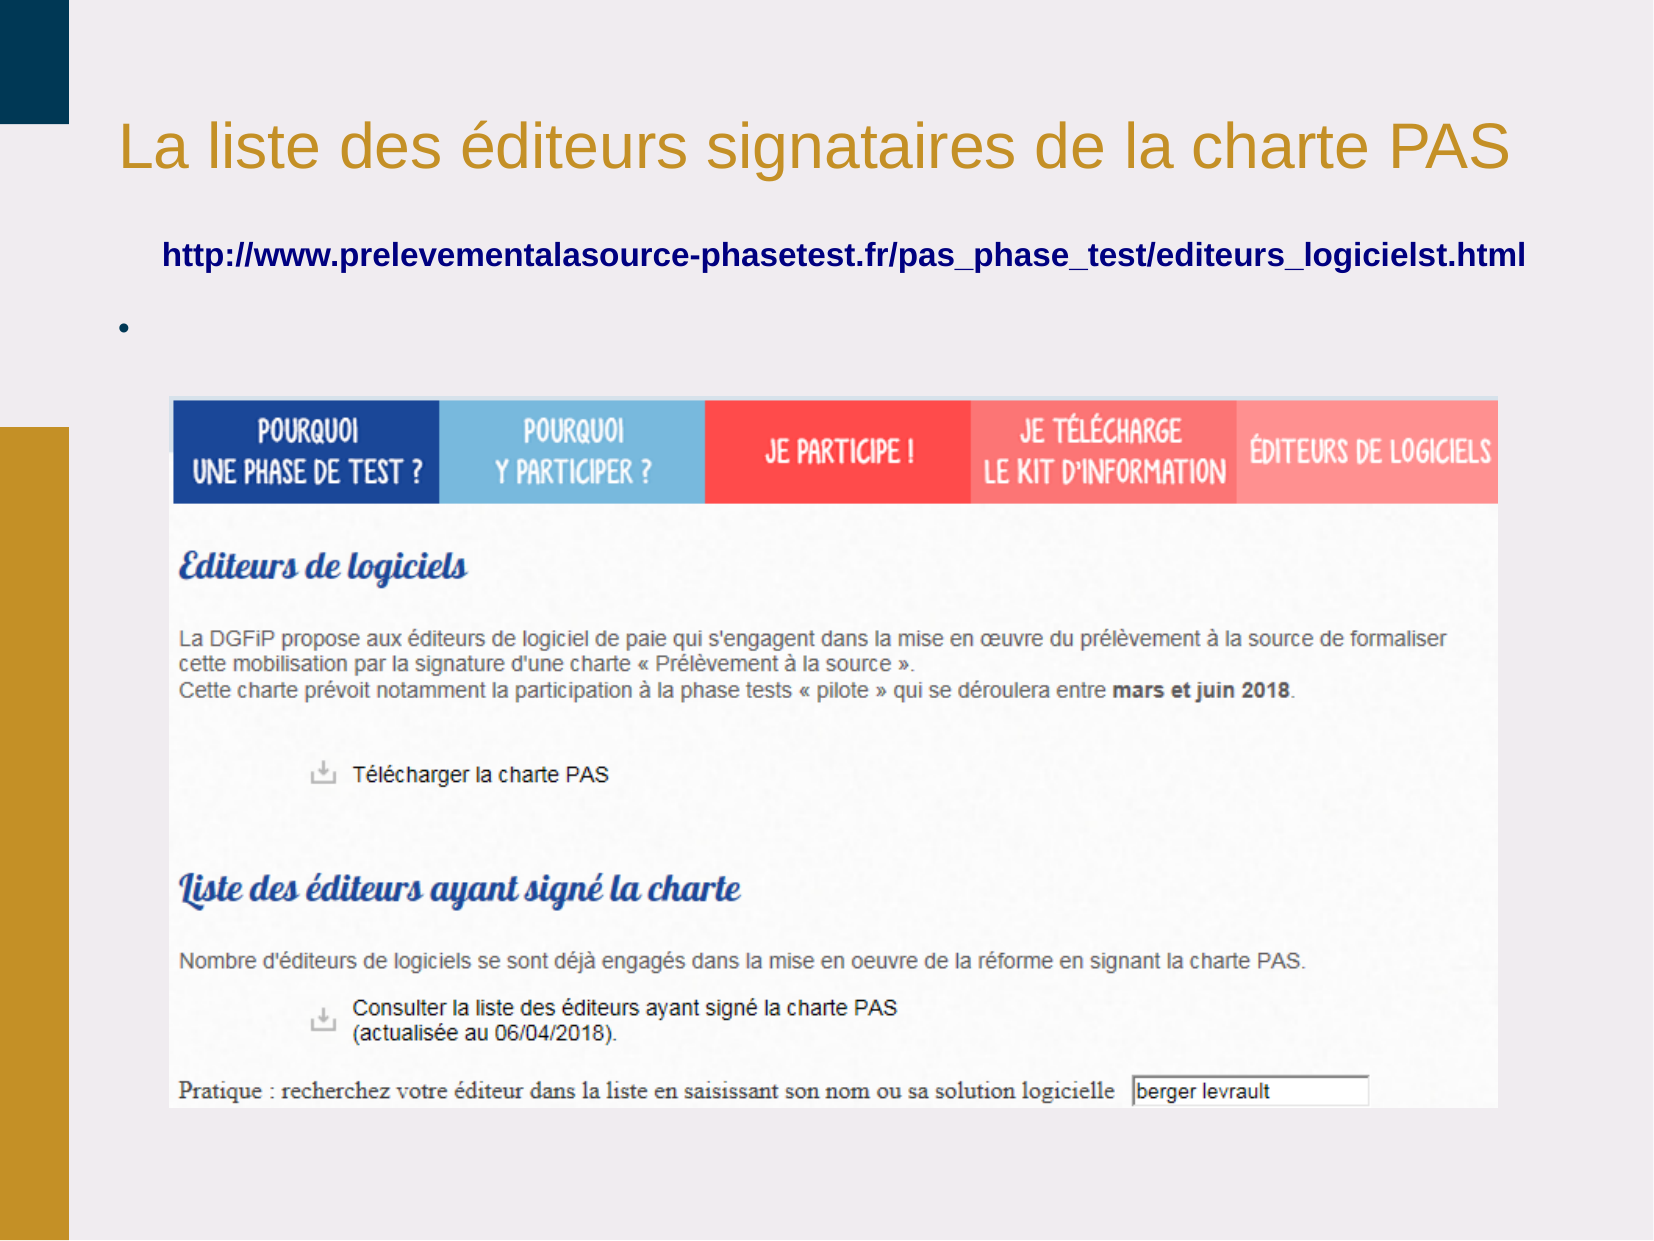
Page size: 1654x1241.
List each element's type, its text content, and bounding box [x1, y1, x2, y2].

picture [169, 396, 1498, 1108]
title La liste des éditeurs signataires de la charte PAS [118, 78, 1587, 219]
list http://www.prelevementalasource-phasetest.fr/pas_phase_test/editeurs_logicielst.html [118, 236, 1565, 1139]
